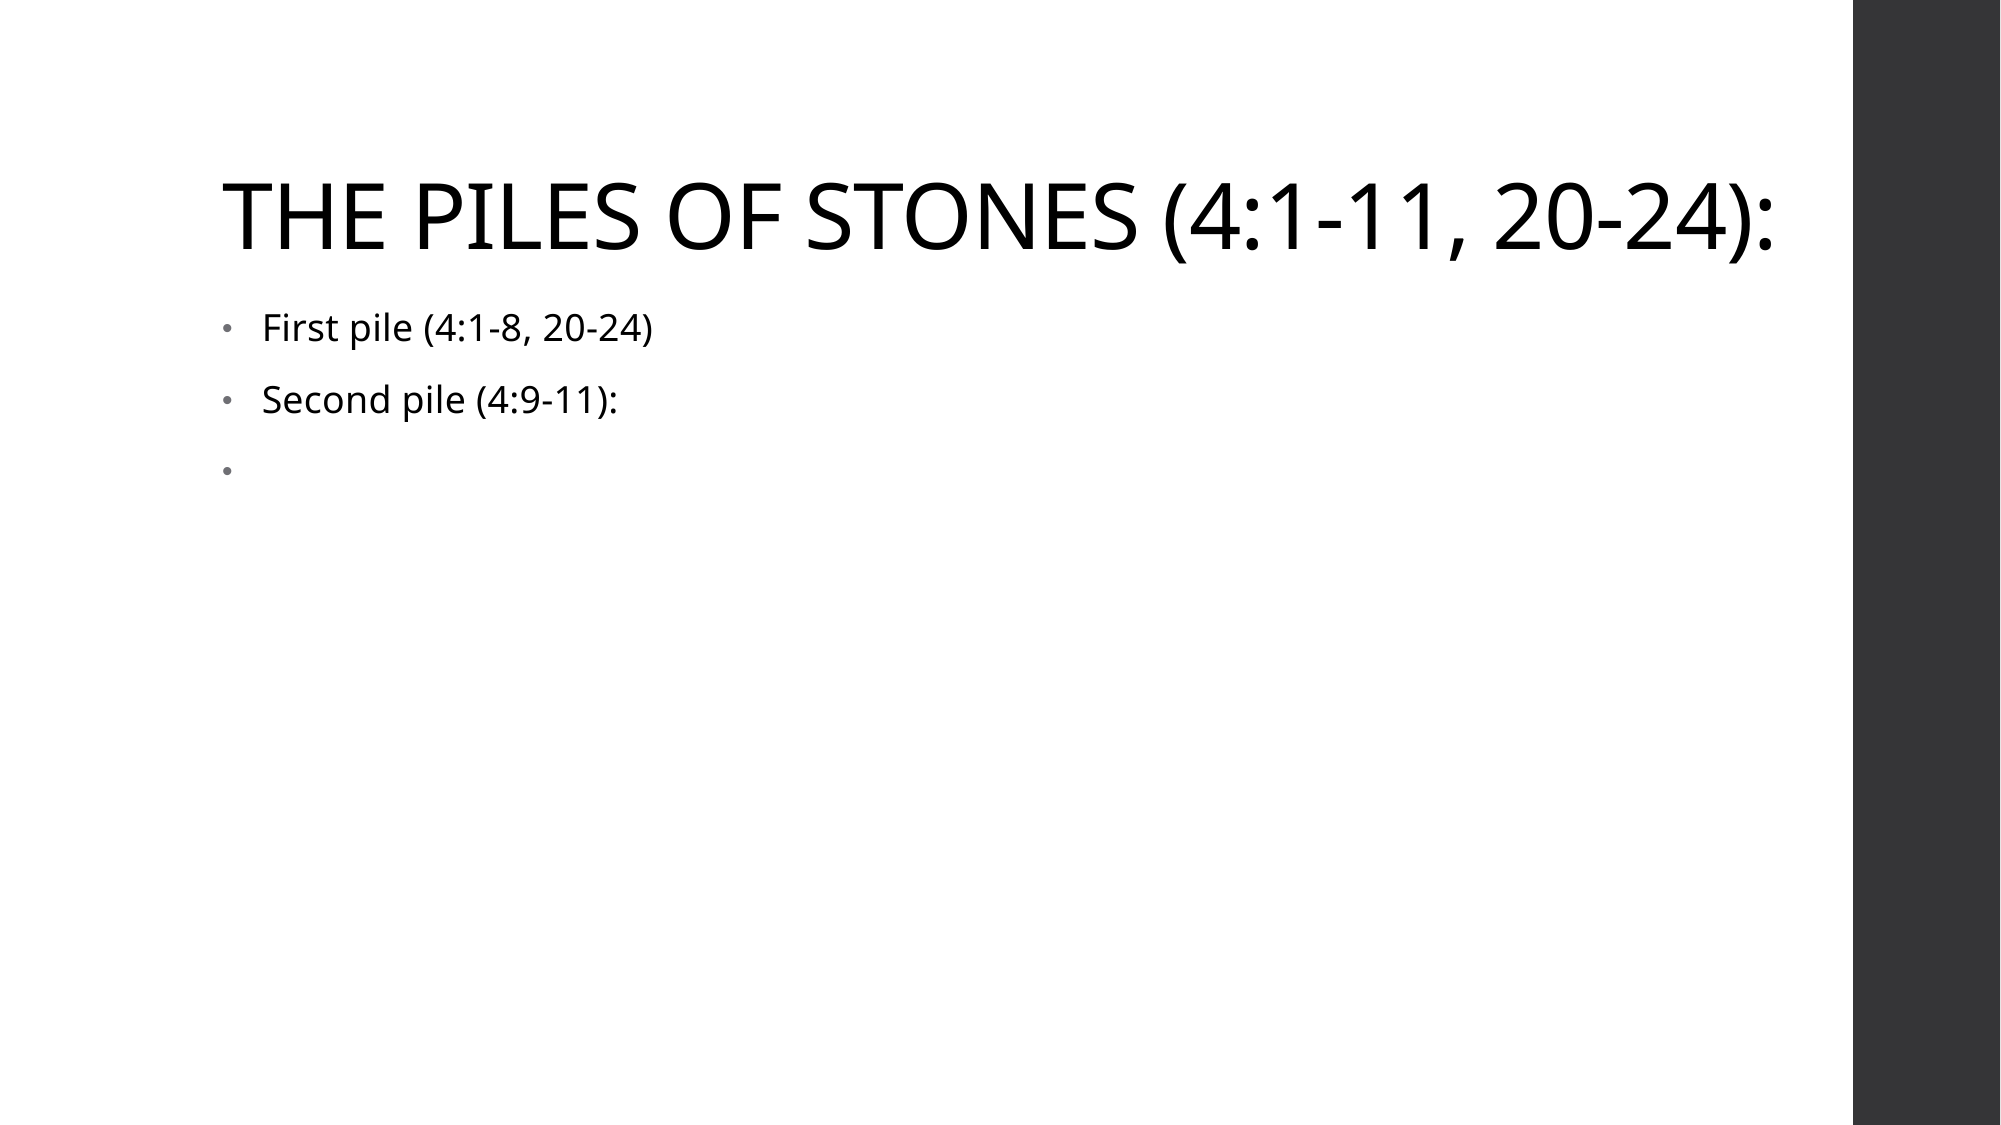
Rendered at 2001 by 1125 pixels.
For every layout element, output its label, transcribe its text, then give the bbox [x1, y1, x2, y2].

title THE PILES OF STONES (4:1-11, 20-24): [206, 60, 1797, 278]
list First pile (4:1-8, 20-24) Second pile (4:9-11): [206, 299, 1617, 1014]
